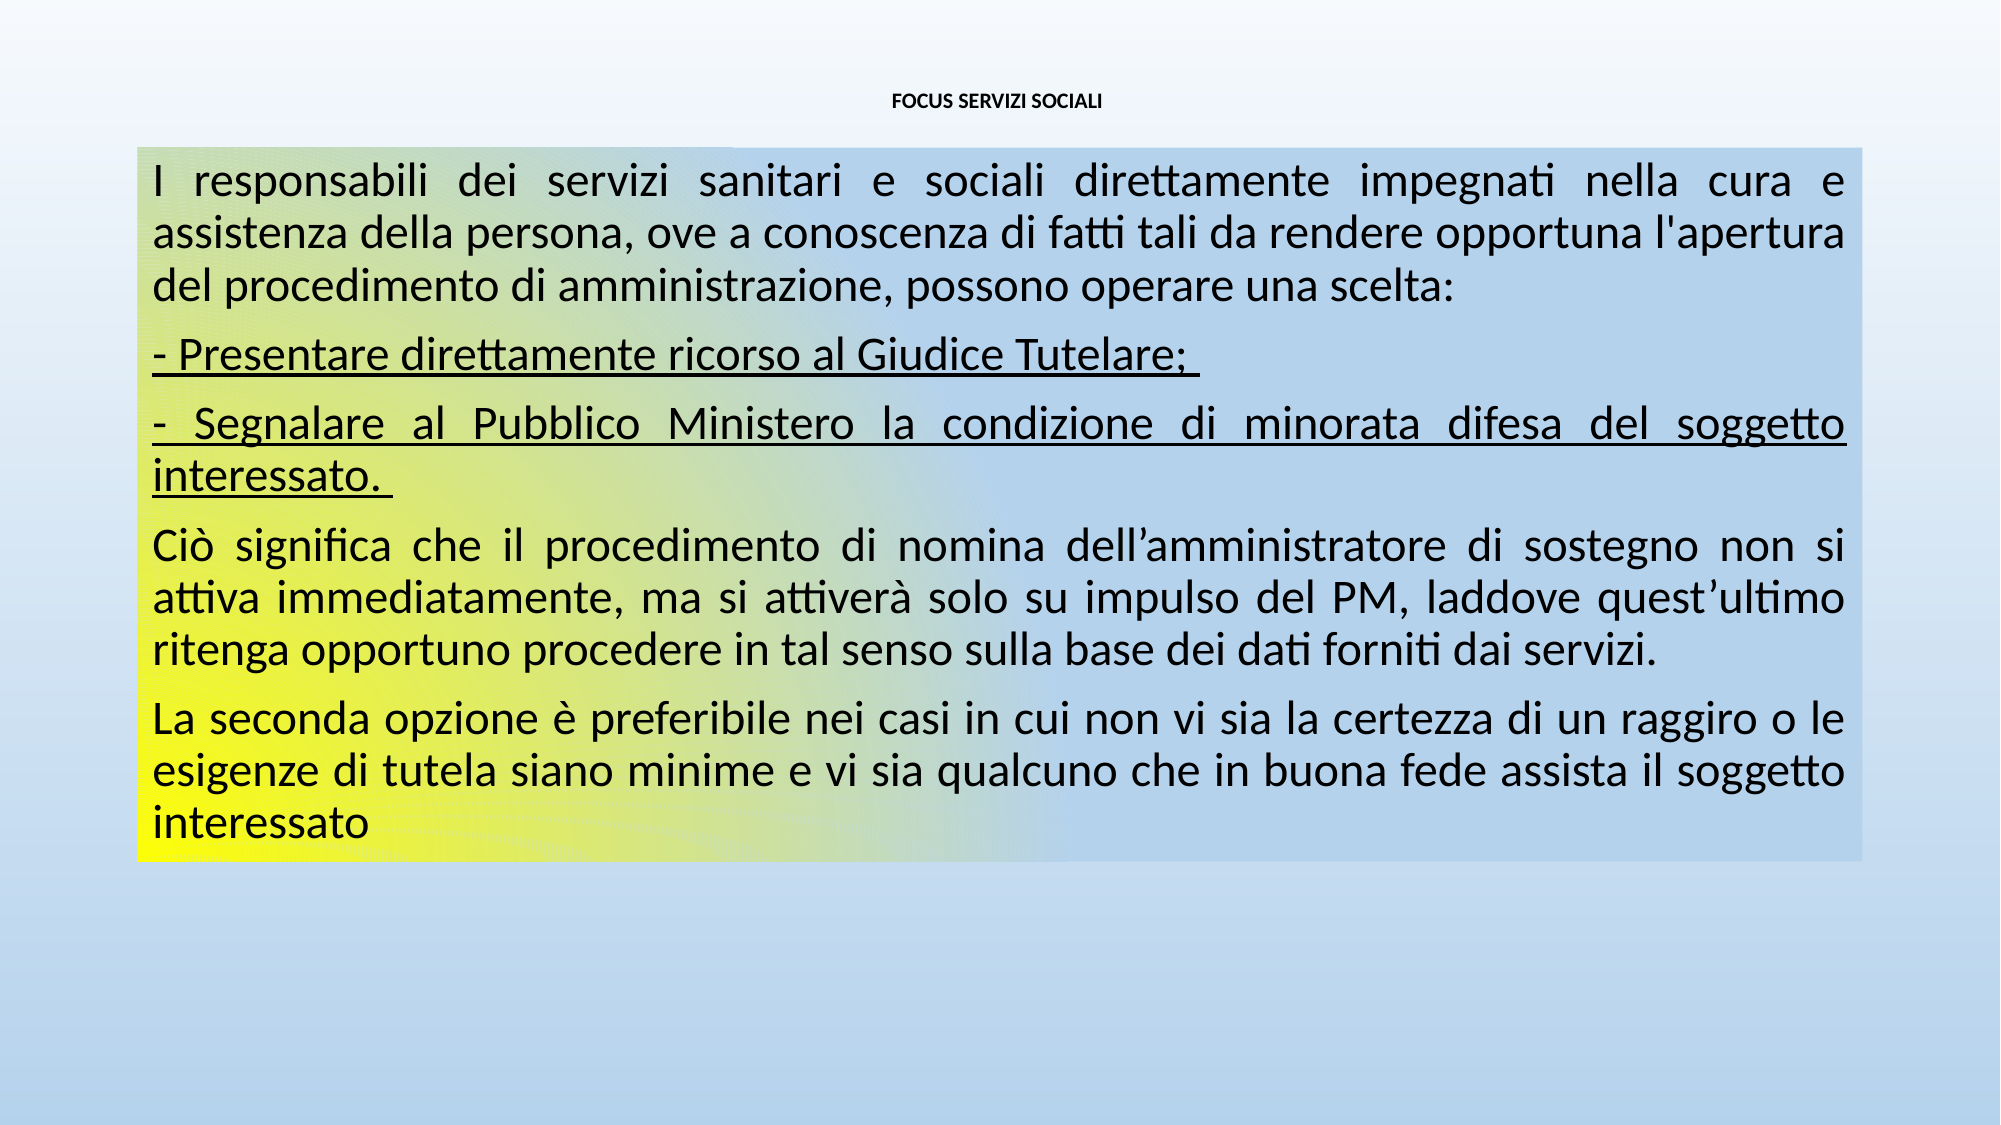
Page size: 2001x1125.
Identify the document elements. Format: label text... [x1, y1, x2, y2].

title FOCUS SERVIZI SOCIALI [137, 59, 1863, 147]
list I responsabili dei servizi sanitari e sociali direttamente impegnati nella cura e assistenza della persona, ove a conoscenza di fatti tali da rendere opportuna l'apertura del procedimento di amministrazione, possono operare una scelta: - Presentare direttamente ricorso al Giudice Tutelare; - Segnalare al Pubblico Ministero la condizione di minorata difesa del soggetto interessato. Ciò significa che il procedimento di nomina dell’amministratore di sostegno non si attiva immediatamente, ma si attiverà solo su impulso del PM, laddove quest’ultimo ritenga opportuno procedere in tal senso sulla base dei dati forniti dai servizi. La seconda opzione è preferibile nei casi in cui non vi sia la certezza di un raggiro o le esigenze di tutela siano minime e vi sia qualcuno che in buona fede assista il soggetto interessato [137, 147, 1863, 862]
